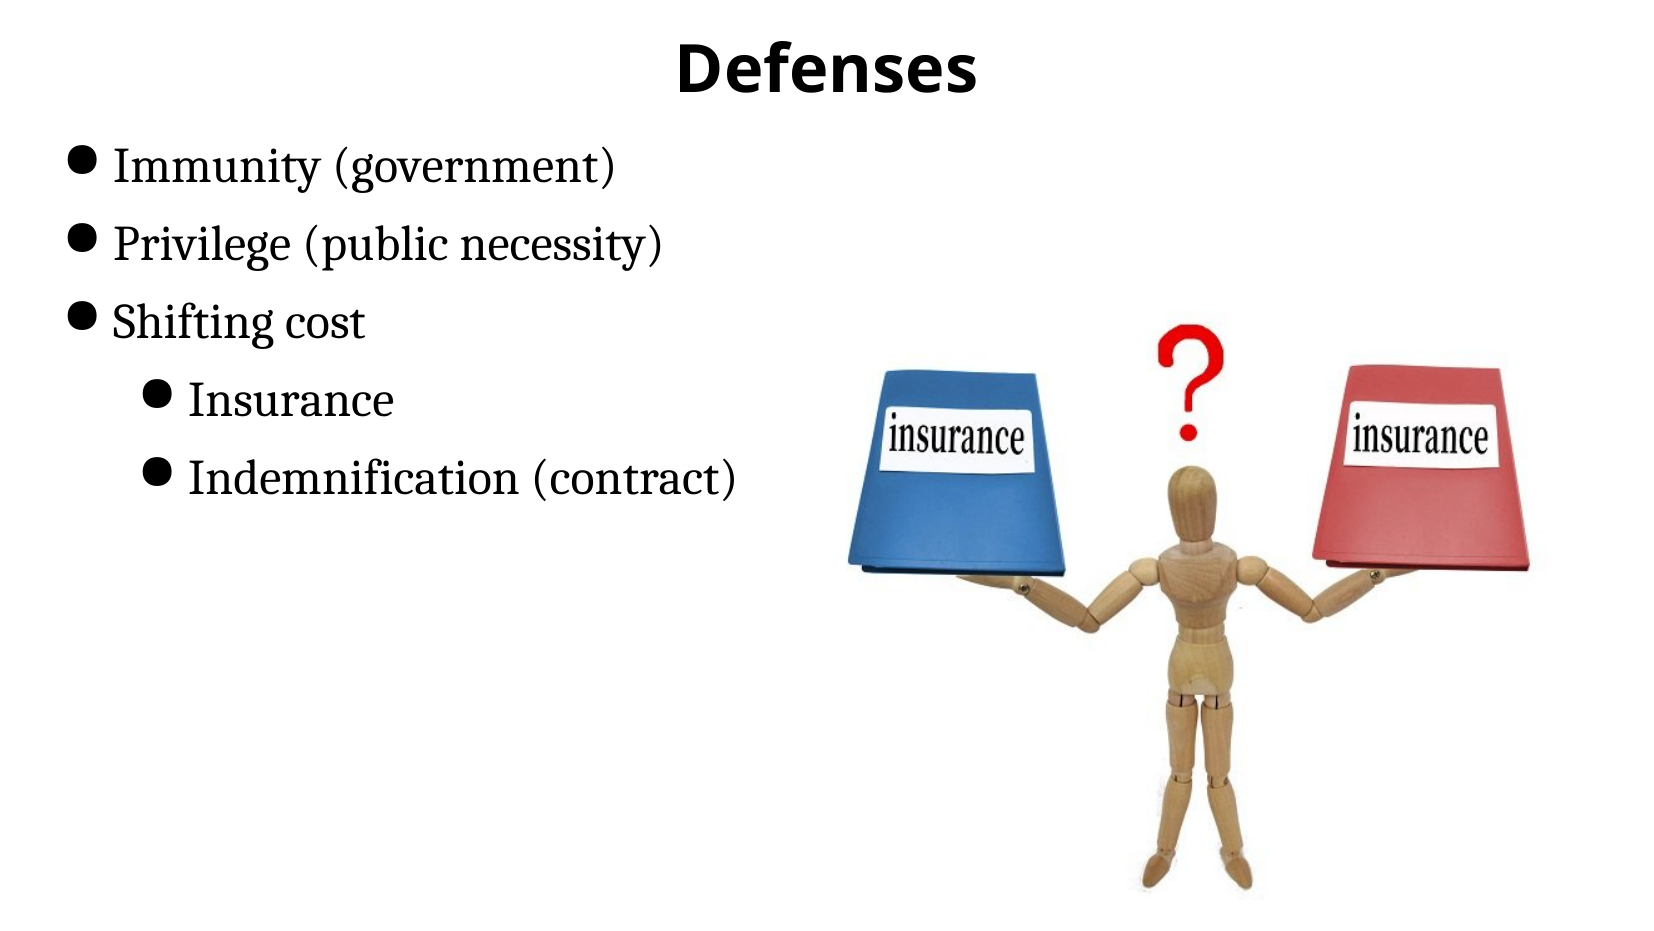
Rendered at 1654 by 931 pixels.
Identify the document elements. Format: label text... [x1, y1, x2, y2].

title Defenses [0, 17, 1654, 124]
text_box Immunity (government) Privilege (public necessity) Shifting cost Insurance Indemnification (contract) [11, 64, 804, 526]
picture [787, 291, 1600, 901]
